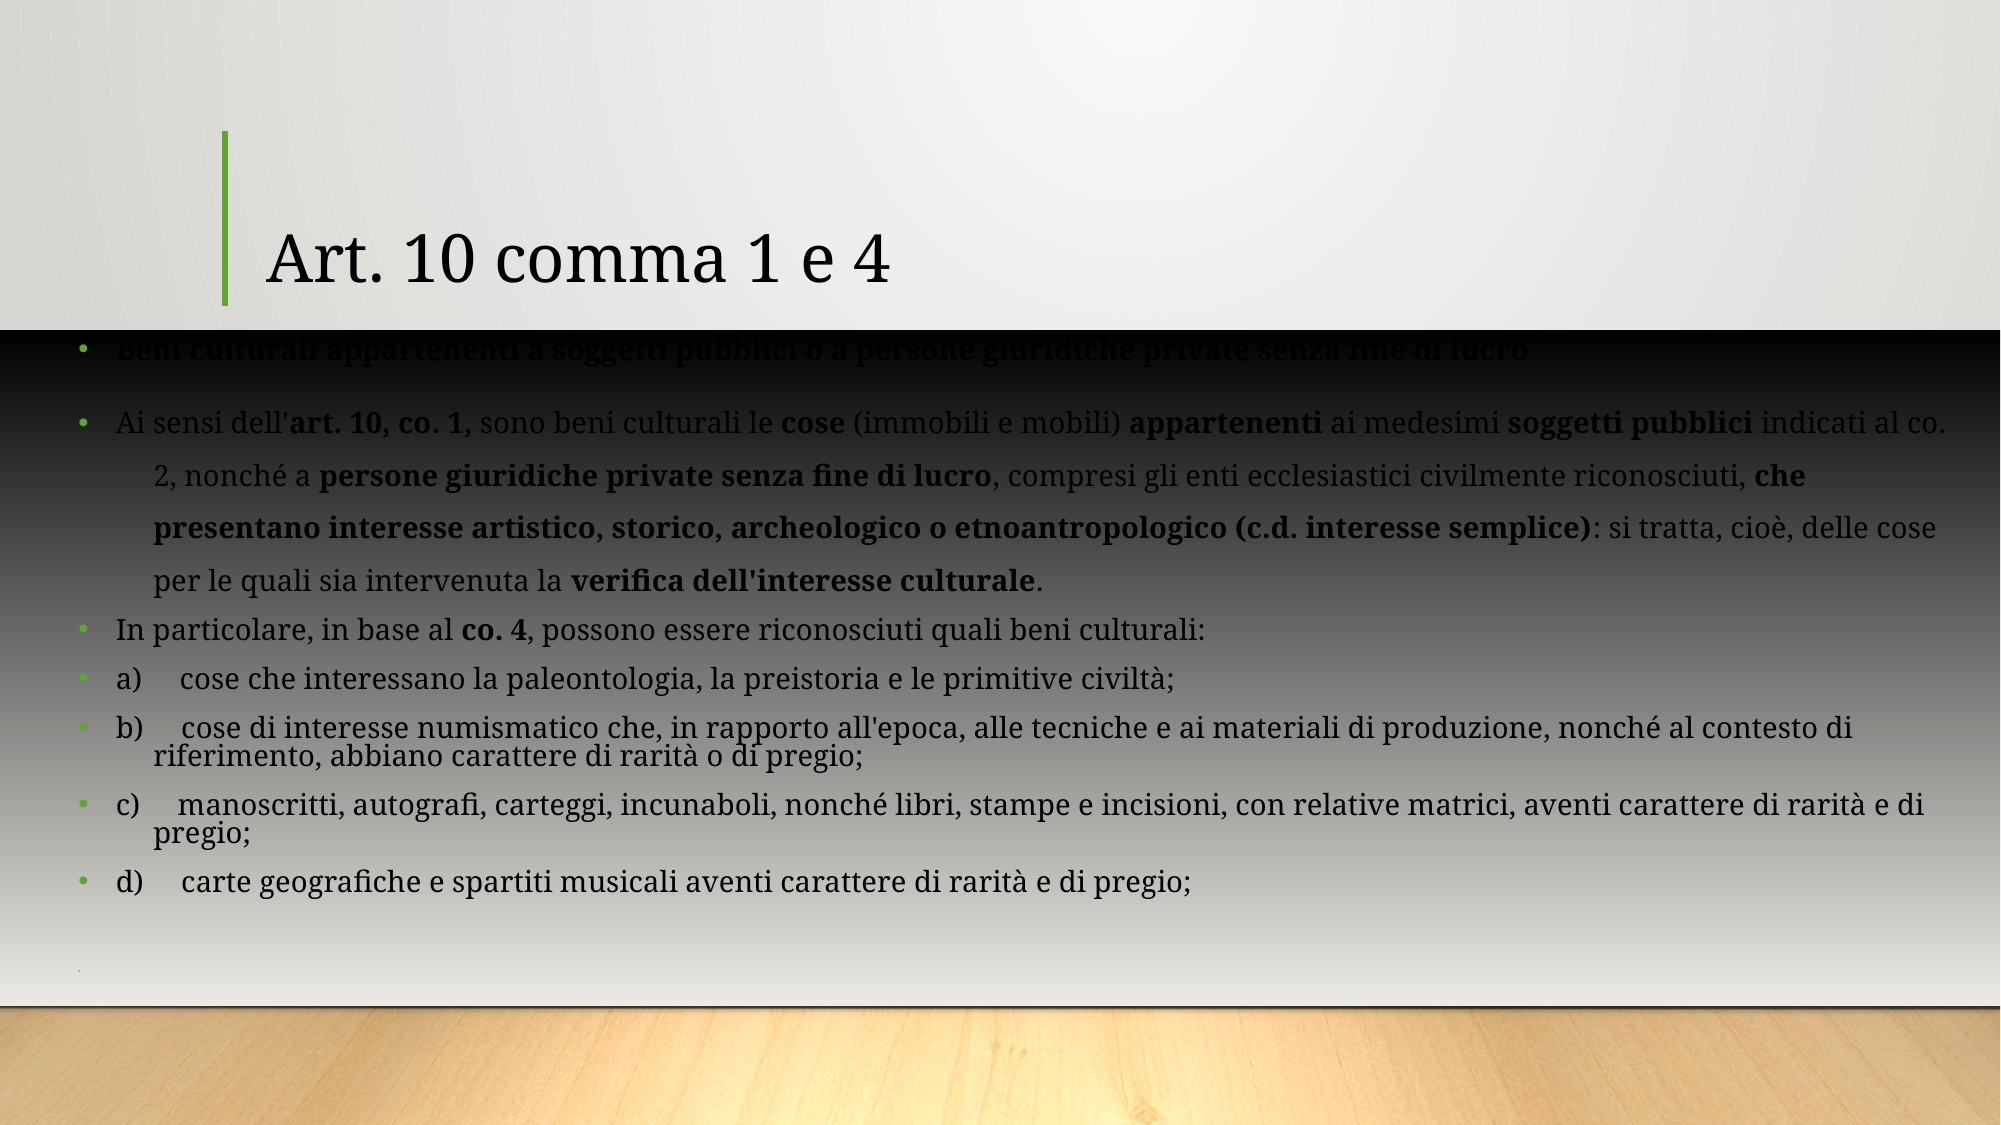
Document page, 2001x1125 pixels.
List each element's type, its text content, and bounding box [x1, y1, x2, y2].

title Art. 10 comma 1 e 4 [251, 131, 1814, 305]
list Beni culturali appartenenti a soggetti pubblici o a persone giuridiche private senza fine di lucro Ai sensi dell'art. 10, co. 1, sono beni culturali le cose (immobili e mobili) appartenenti ai medesimi soggetti pubblici indicati al co. 2, nonché a persone giuridiche private senza fine di lucro, compresi gli enti ecclesiastici civilmente riconosciuti, che presentano interesse artistico, storico, archeologico o etnoantropologico (c.d. interesse semplice): si tratta, cioè, delle cose per le quali sia intervenuta la verifica dell'interesse culturale. In particolare, in base al co. 4, possono essere riconosciuti quali beni culturali: a) cose che interessano la paleontologia, la preistoria e le primitive civiltà; b) cose di interesse numismatico che, in rapporto all'epoca, alle tecniche e ai materiali di produzione, nonché al contesto di riferimento, abbiano carattere di rarità o di pregio; c) manoscritti, autografi, carteggi, incunaboli, nonché libri, stampe e incisioni, con relative matrici, aventi carattere di rarità e di pregio; d) carte geografiche e spartiti musicali aventi carattere di rarità e di pregio; [63, 330, 1975, 994]
